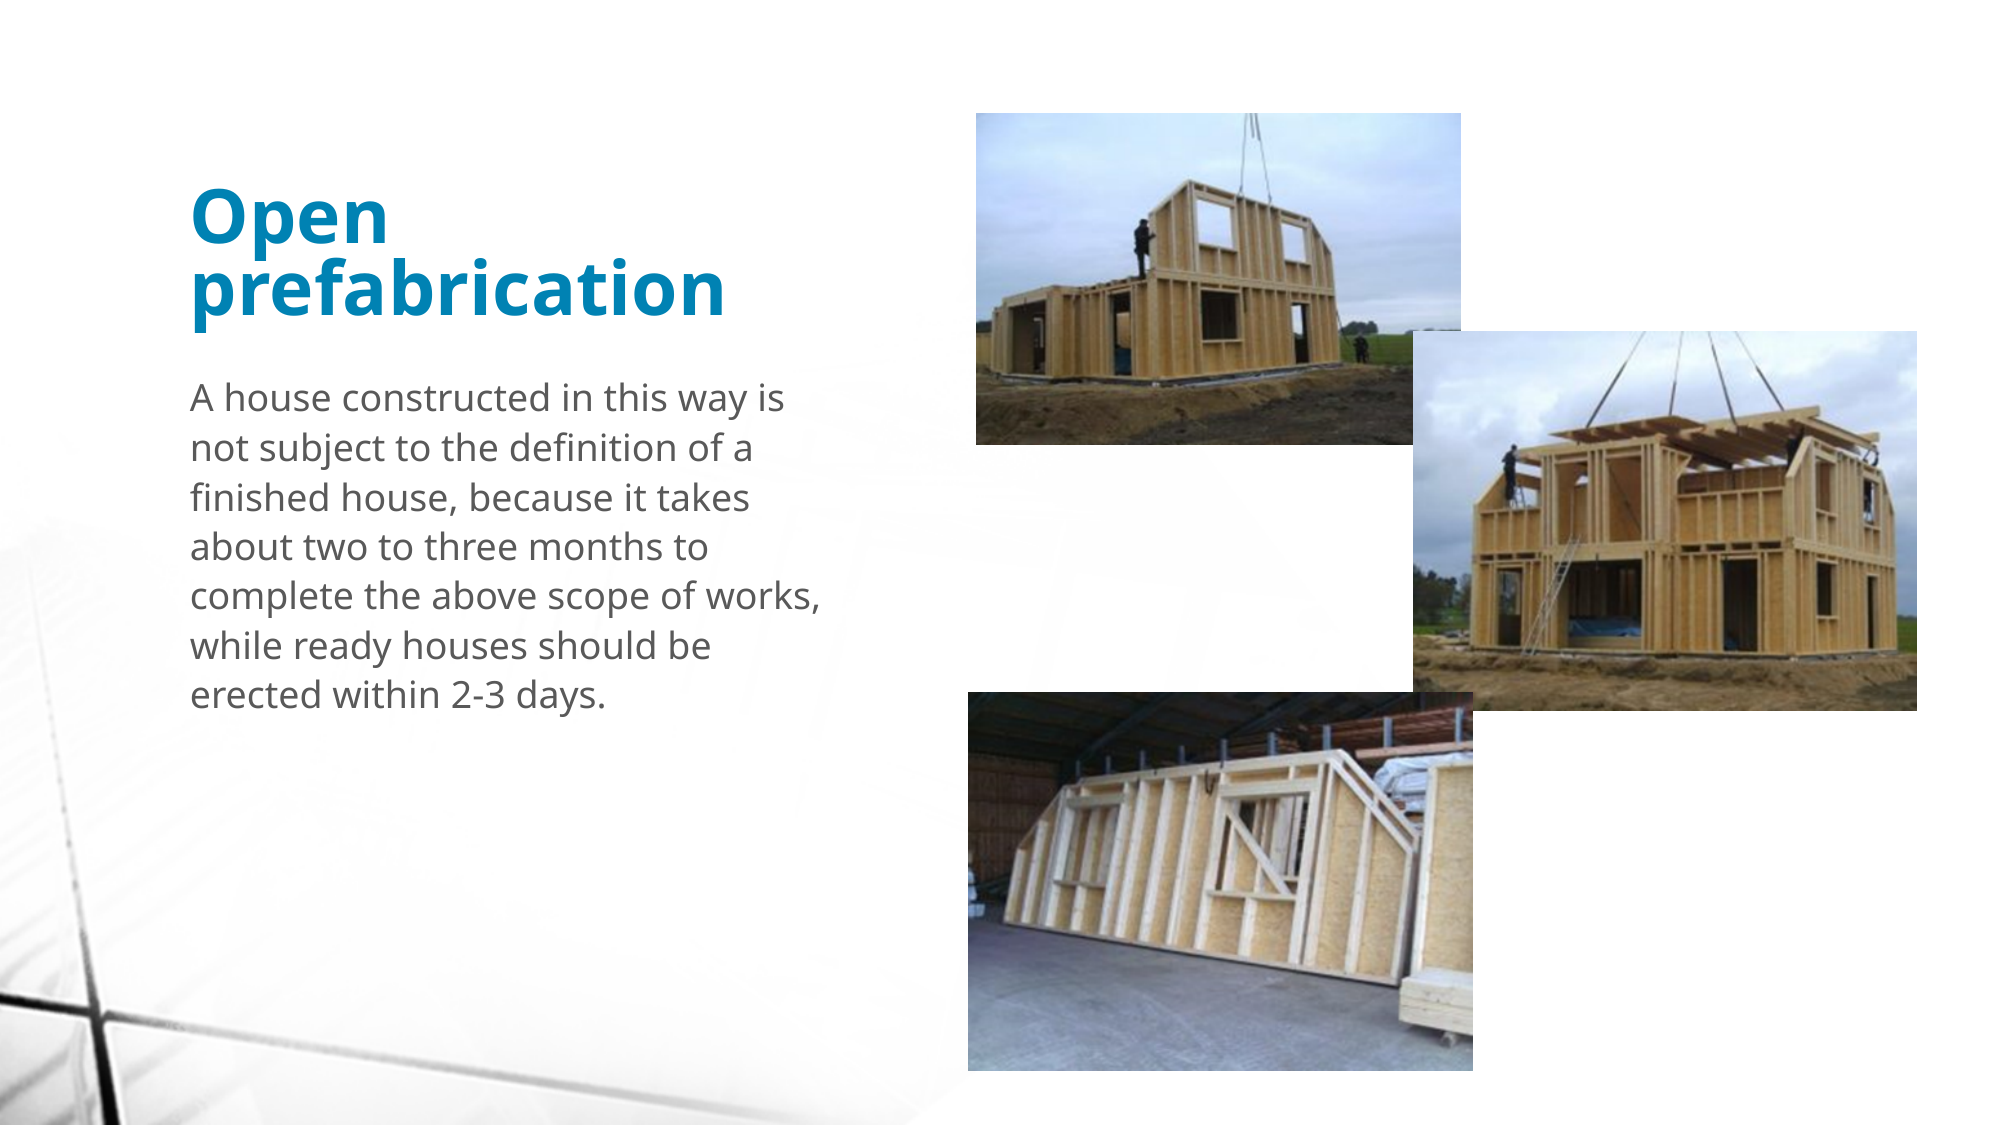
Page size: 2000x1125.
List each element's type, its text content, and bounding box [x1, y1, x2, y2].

list A house constructed in this way is not subject to the definition of a finished house, because it takes about two to three months to complete the above scope of works, while ready houses should be erected within 2-3 days. [174, 362, 850, 988]
title Open prefabrication [174, 87, 850, 338]
picture [968, 113, 1917, 1071]
